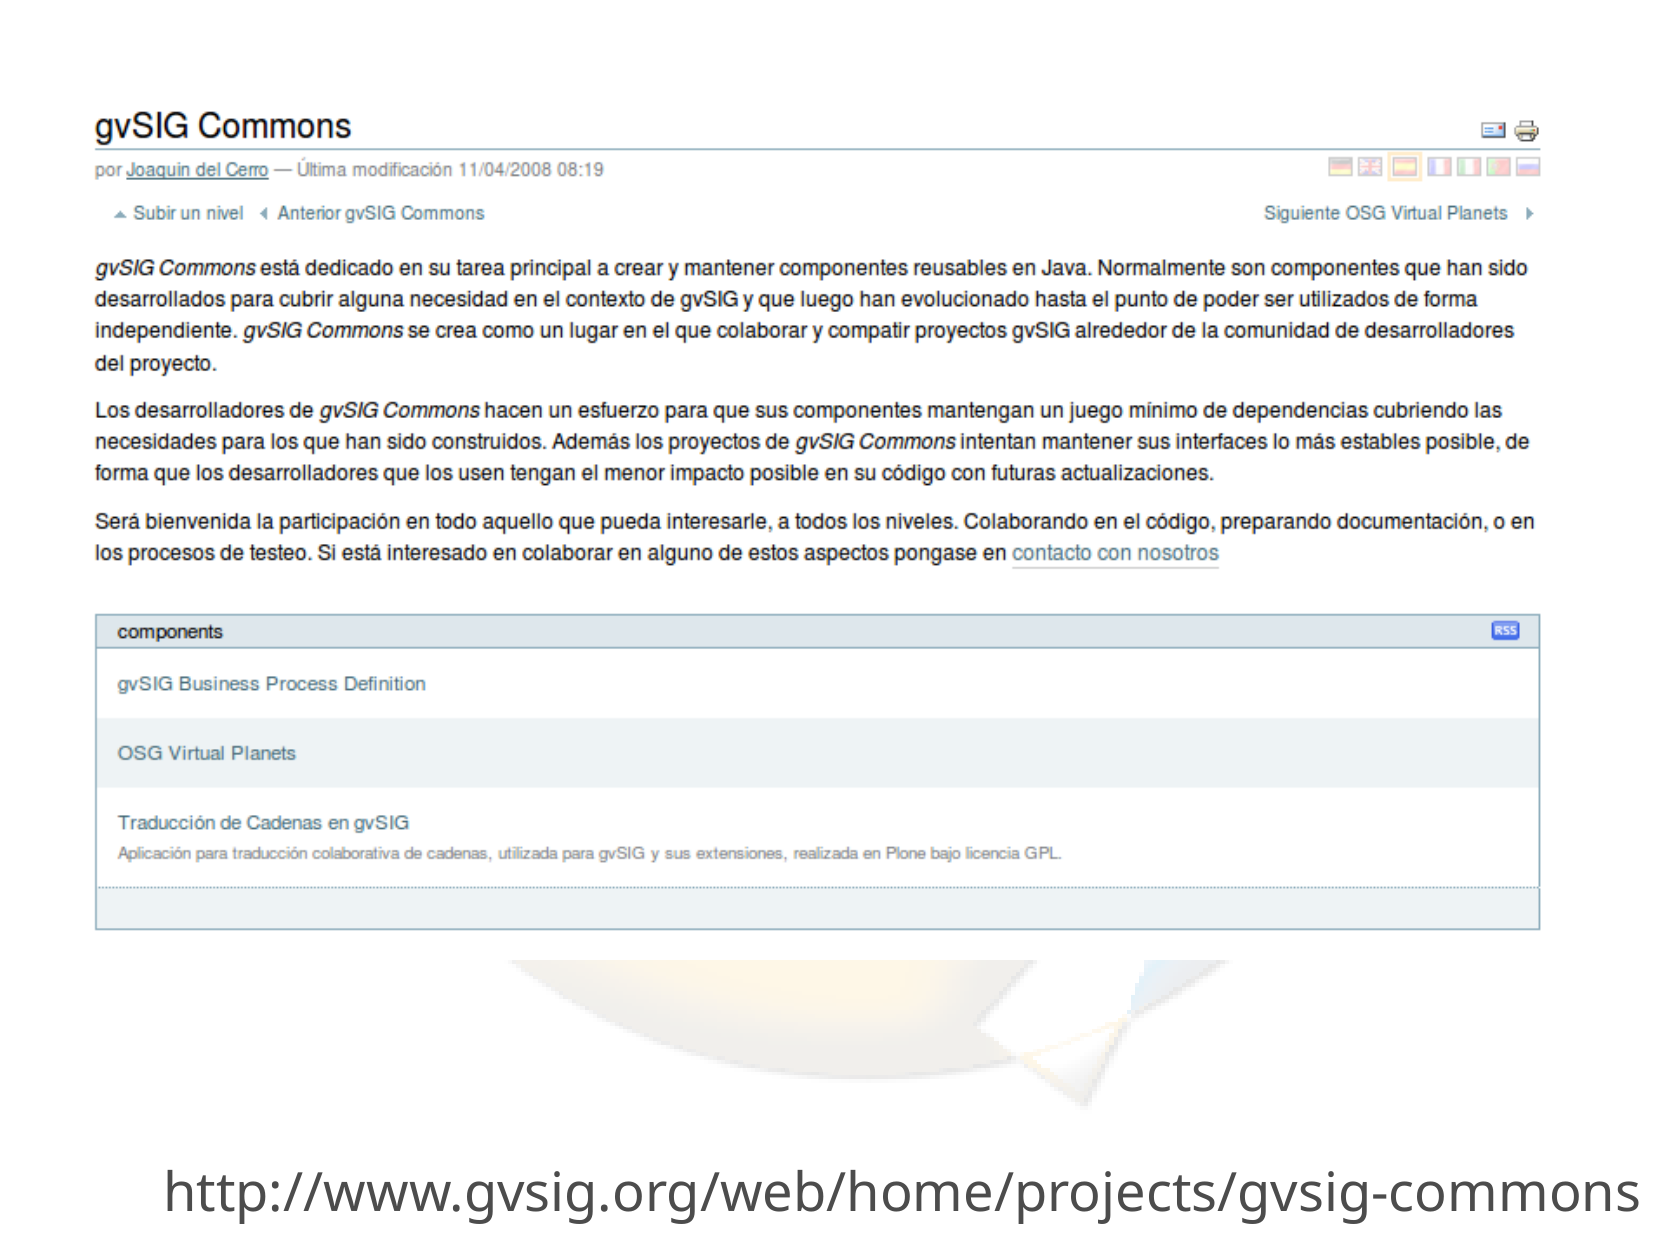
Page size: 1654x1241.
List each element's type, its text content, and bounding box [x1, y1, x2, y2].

picture [59, 74, 1565, 960]
text_box http://www.gvsig.org/web/home/projects/gvsig-commons [14, 1145, 1654, 1228]
